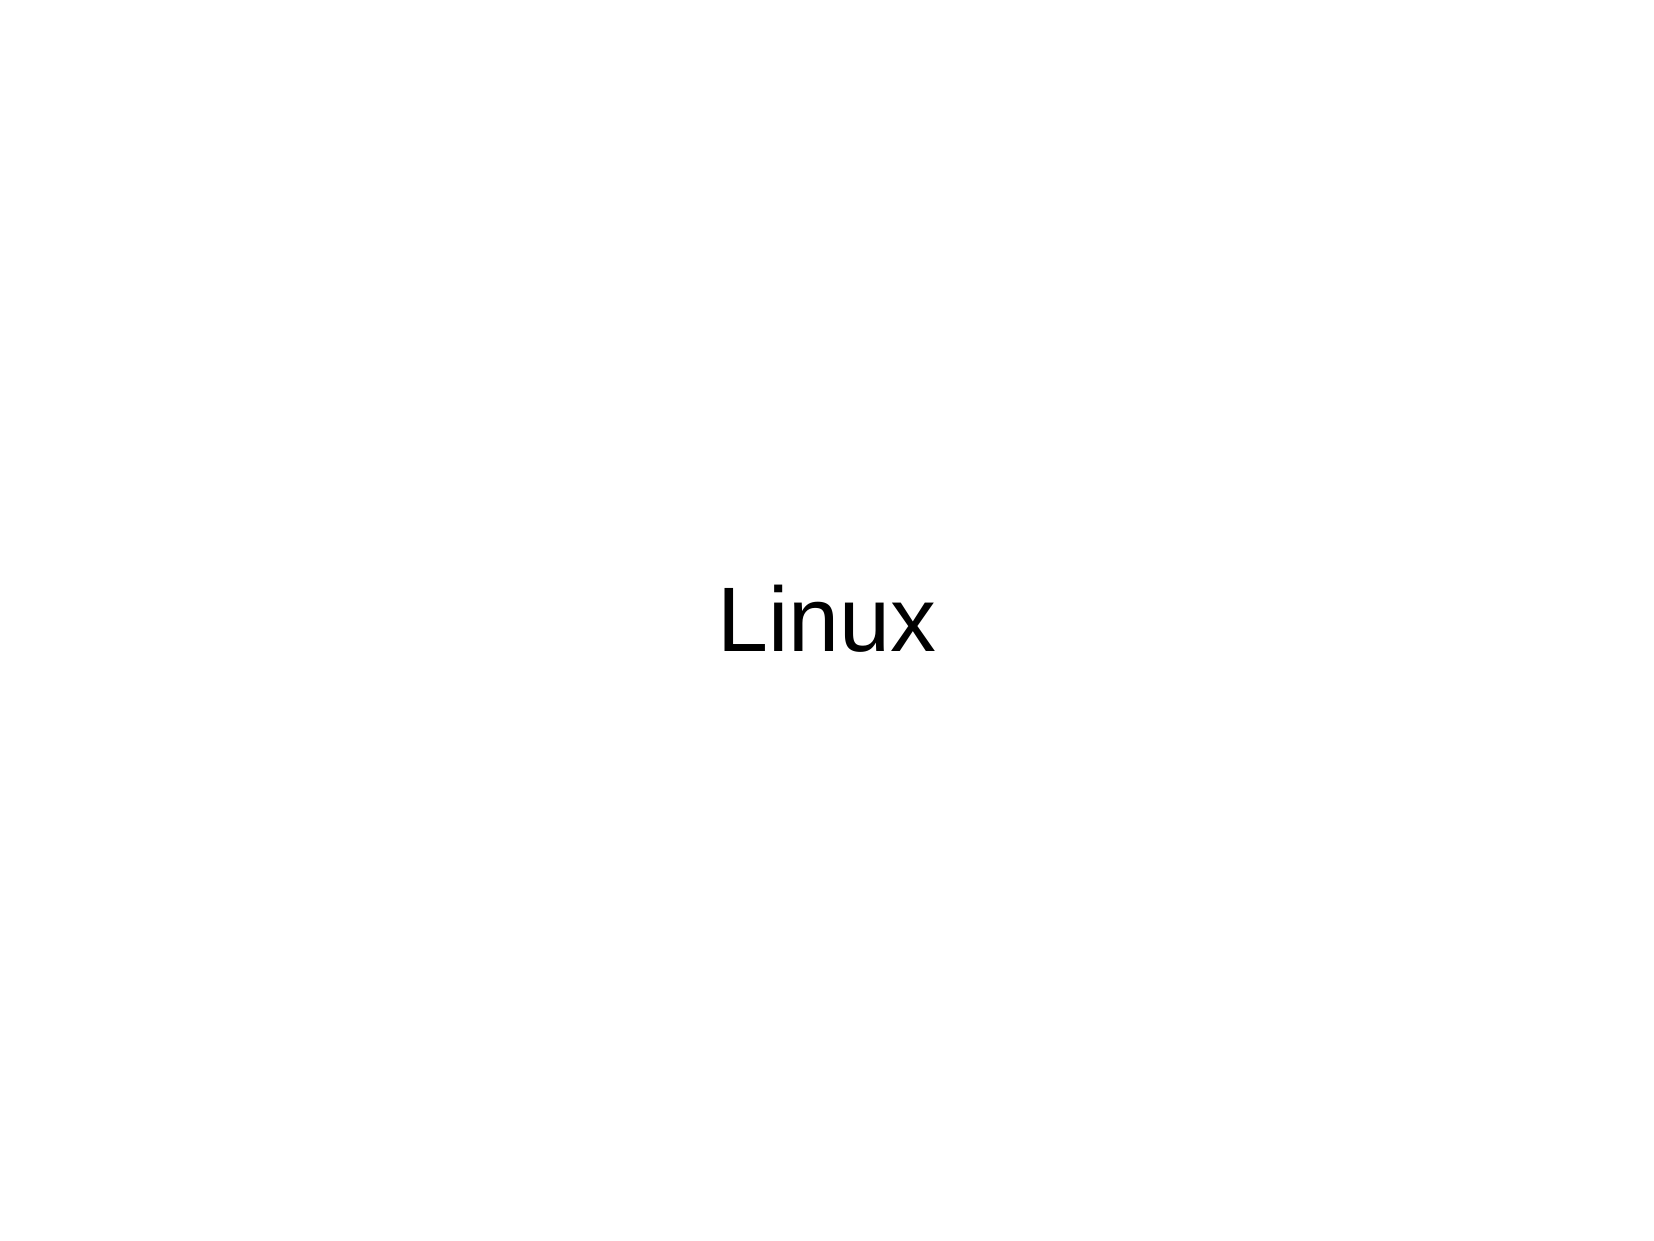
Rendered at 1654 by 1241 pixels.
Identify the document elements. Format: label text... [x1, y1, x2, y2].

title Linux [82, 523, 1571, 717]
